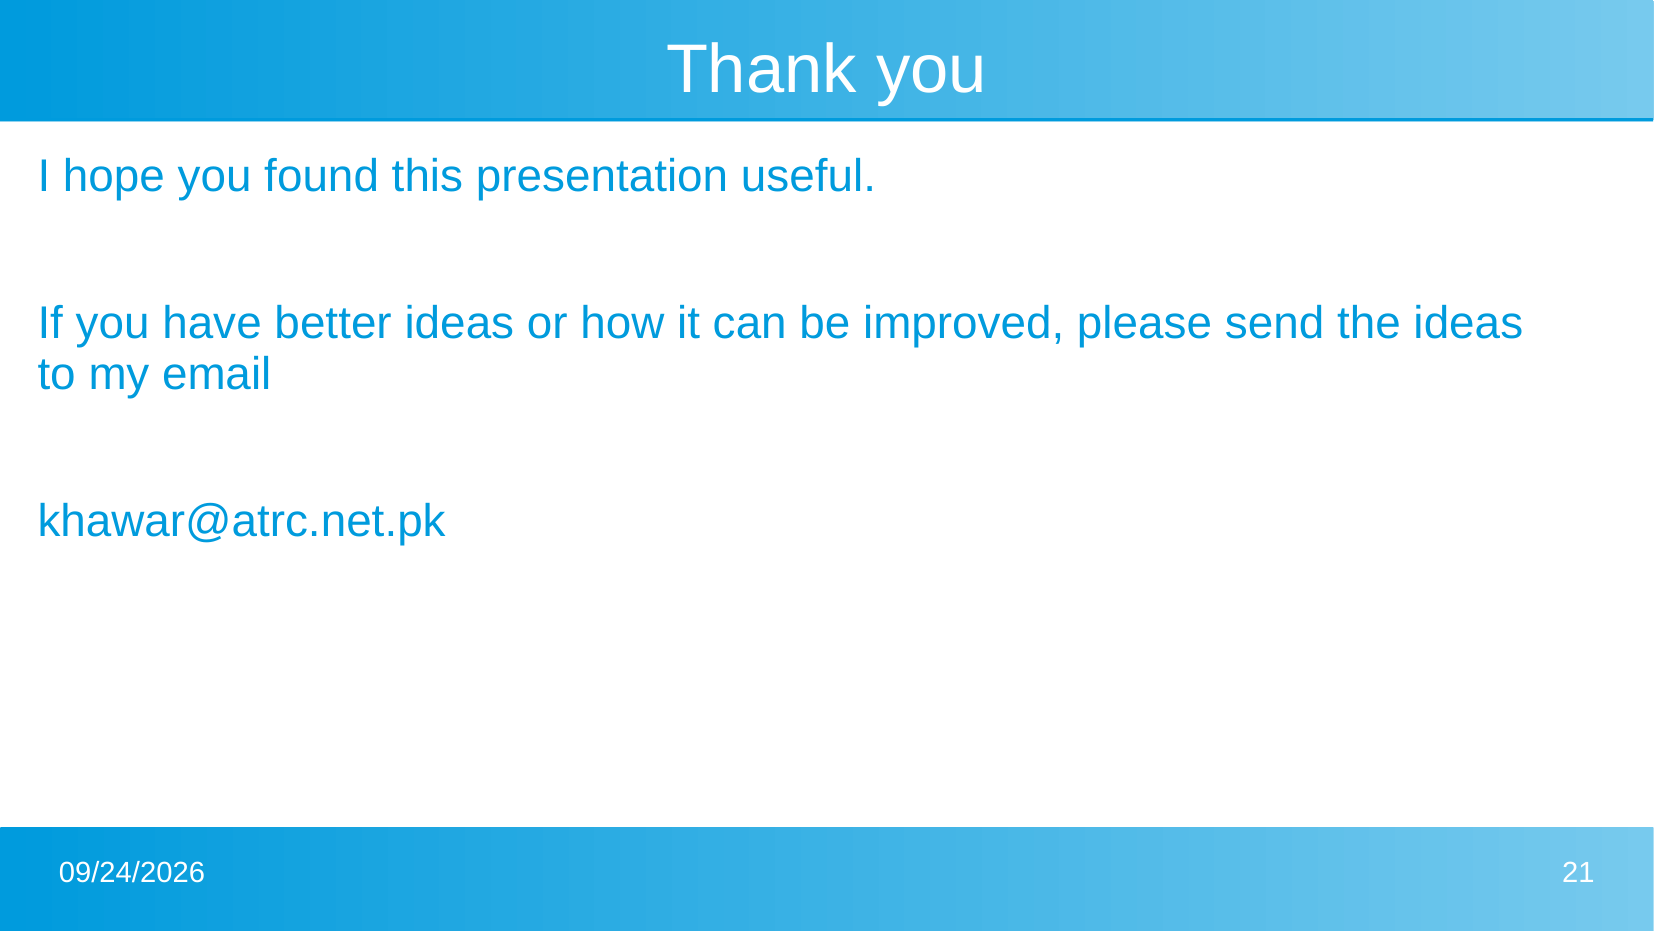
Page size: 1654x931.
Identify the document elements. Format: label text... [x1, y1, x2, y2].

title Thank you [59, 29, 1595, 108]
list I hope you found this presentation useful. If you have better ideas or how it can be improved, please send the ideas to my email khawar@atrc.net.pk [37, 150, 1576, 676]
